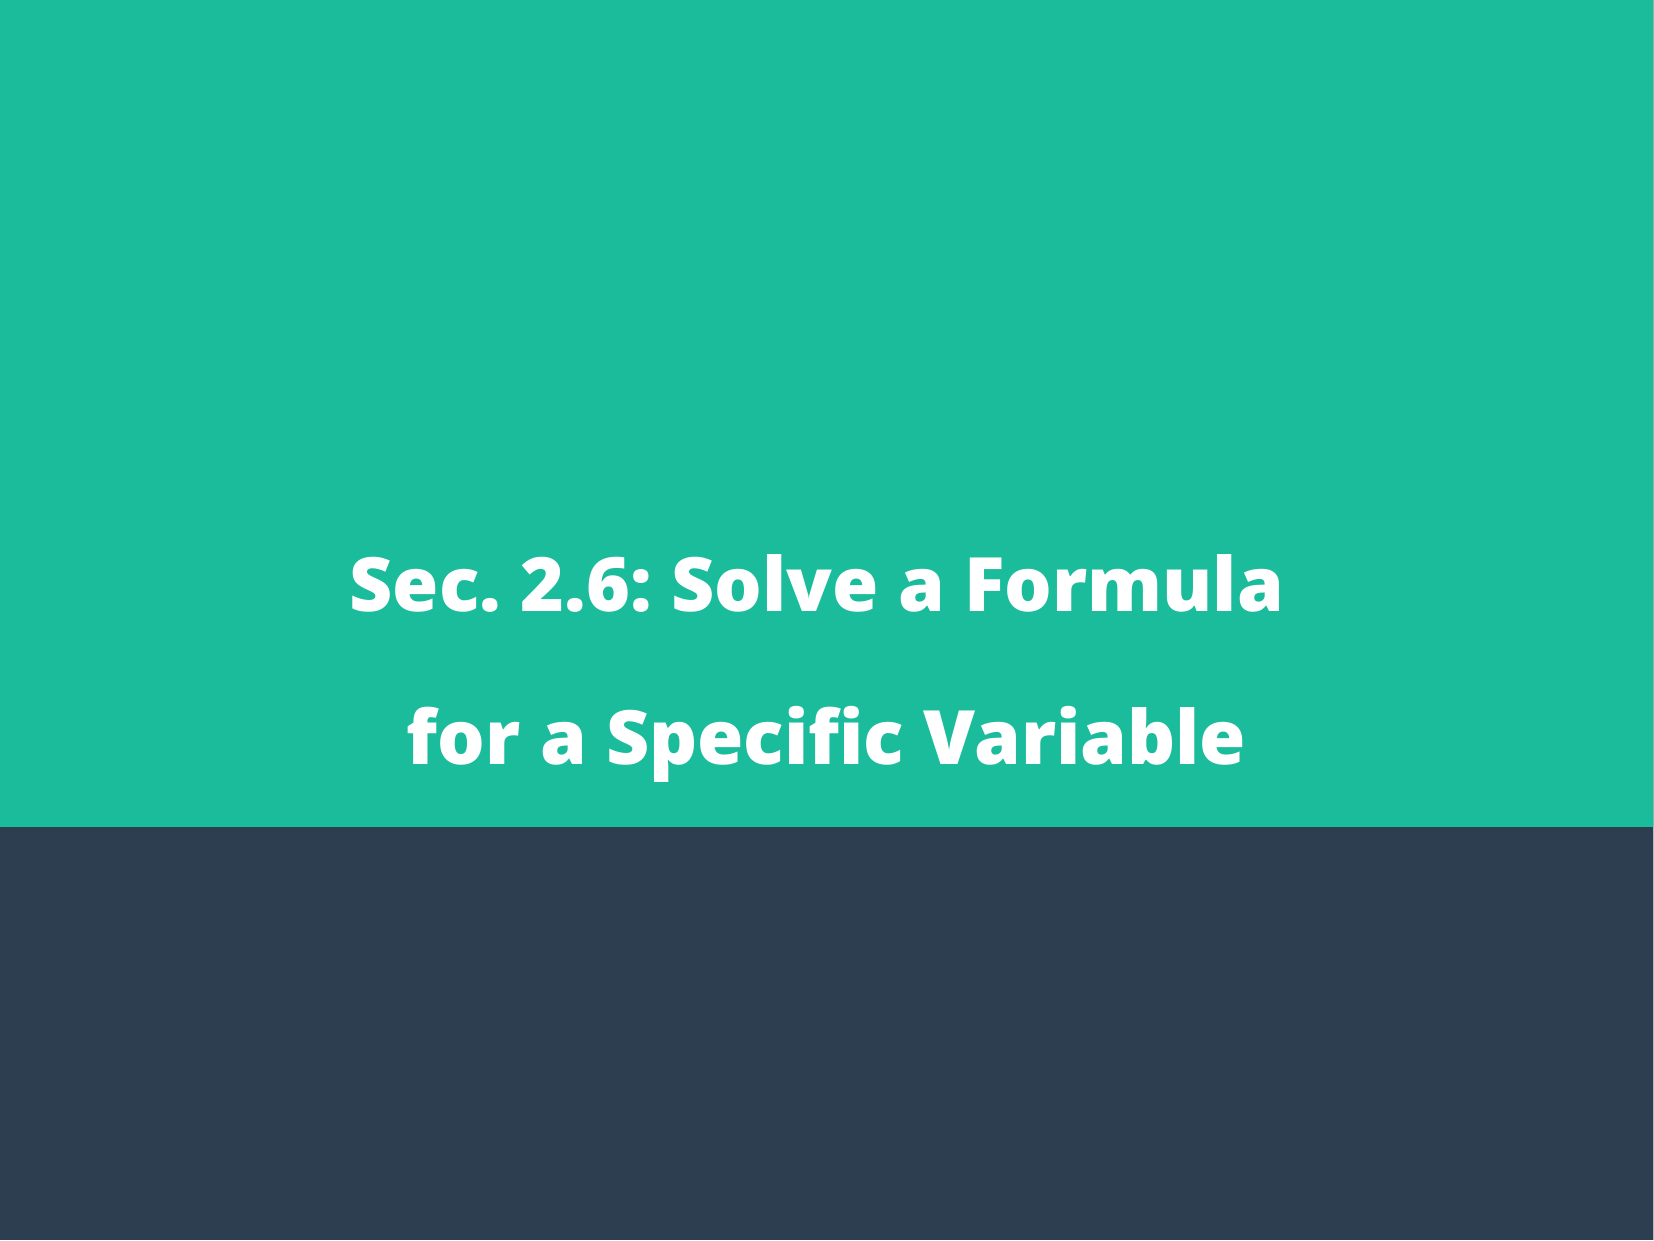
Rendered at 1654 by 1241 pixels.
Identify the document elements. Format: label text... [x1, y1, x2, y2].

title Sec. 2.6: Solve a Formula for a Specific Variable [59, 480, 1595, 778]
